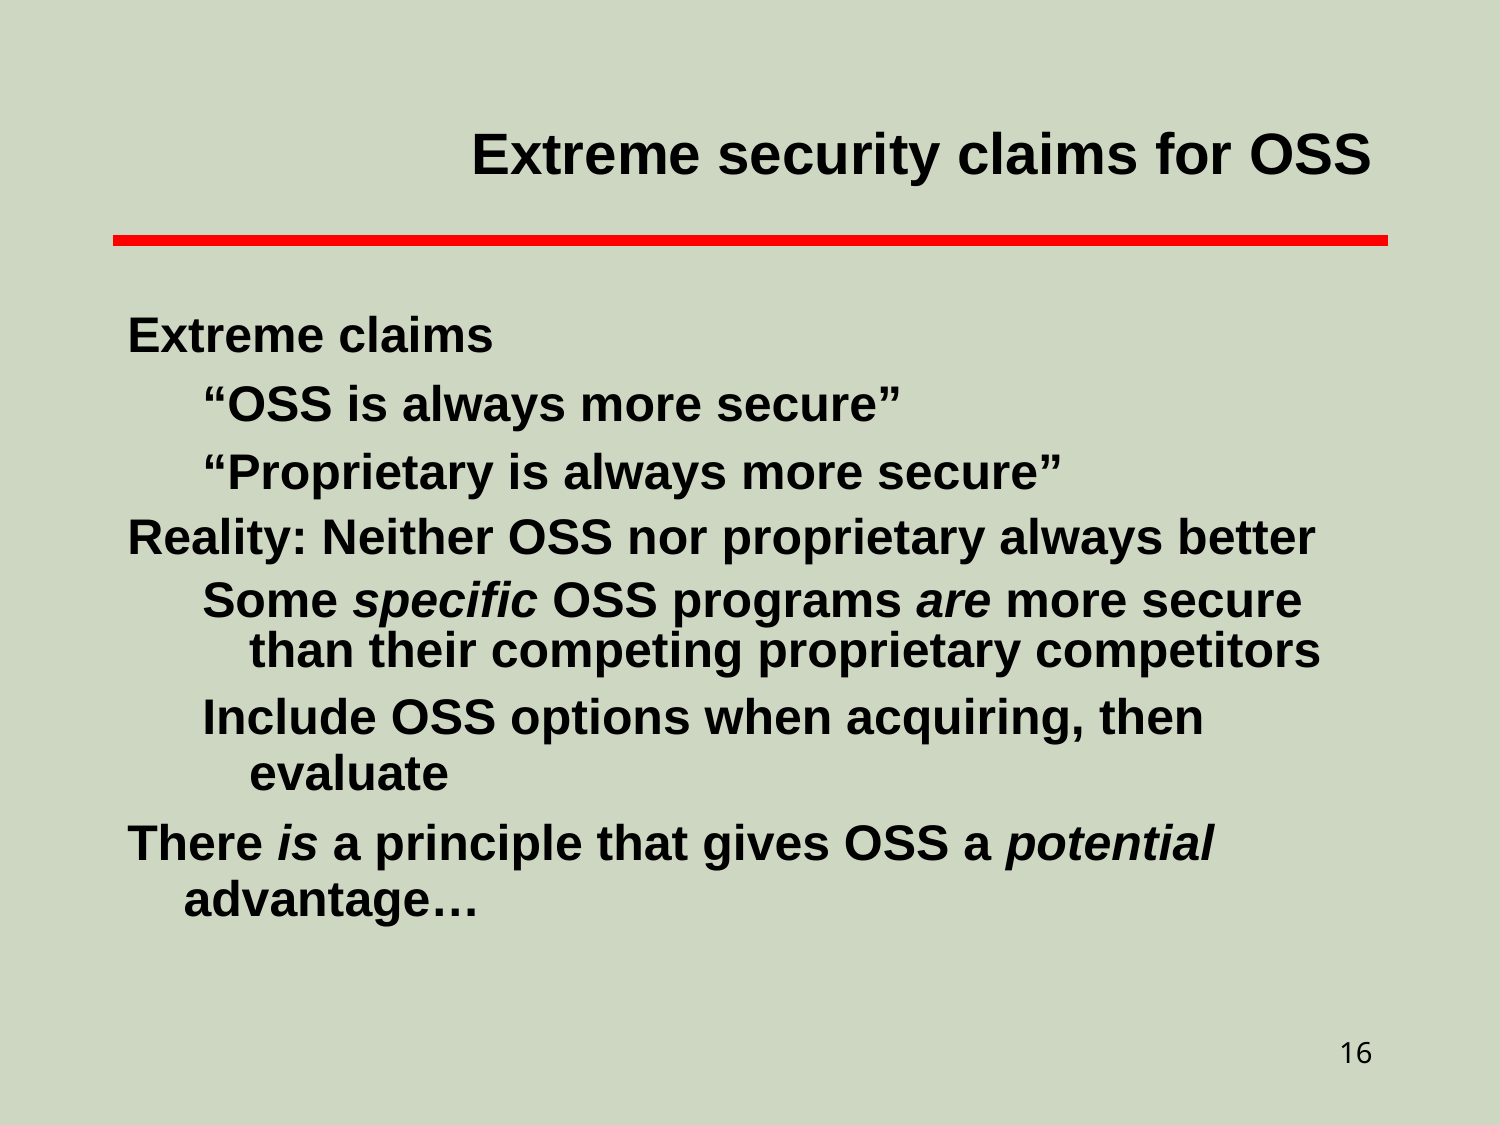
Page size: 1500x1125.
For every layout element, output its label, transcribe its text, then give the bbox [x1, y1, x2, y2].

list Extreme claims “OSS is always more secure” “Proprietary is always more secure” Reality: Neither OSS nor proprietary always better Some specific OSS programs are more secure than their competing proprietary competitors Include OSS options when acquiring, then evaluate There is a principle that gives OSS a potential advantage… [112, 299, 1388, 1000]
title Extreme security claims for OSS [337, 85, 1388, 224]
